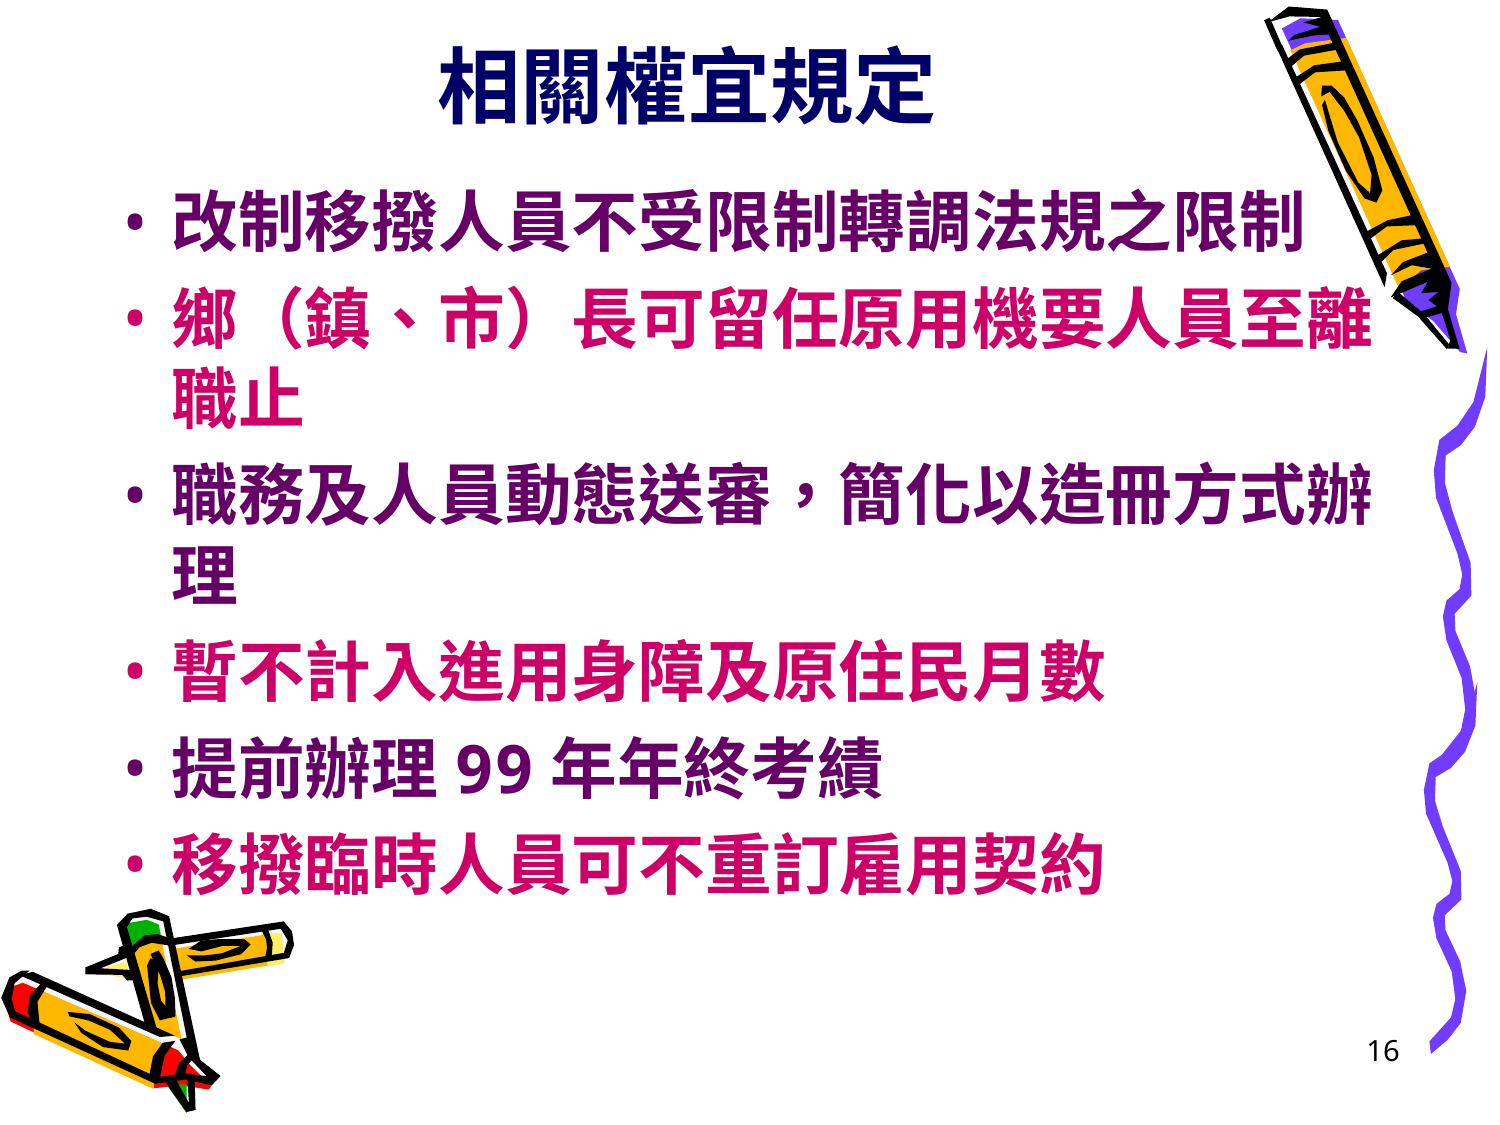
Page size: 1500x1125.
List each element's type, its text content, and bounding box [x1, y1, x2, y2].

title 相關權宜規定 [123, 0, 1251, 142]
list 改制移撥人員不受限制轉調法規之限制 鄉（鎮、市）長可留任原用機要人員至離職止 職務及人員動態送審，簡化以造冊方式辦理 暫不計入進用身障及原住民月數 提前辦理99年年終考績 移撥臨時人員可不重訂雇用契約 [100, 172, 1451, 911]
text_box <編號> [1102, 1025, 1415, 1101]
